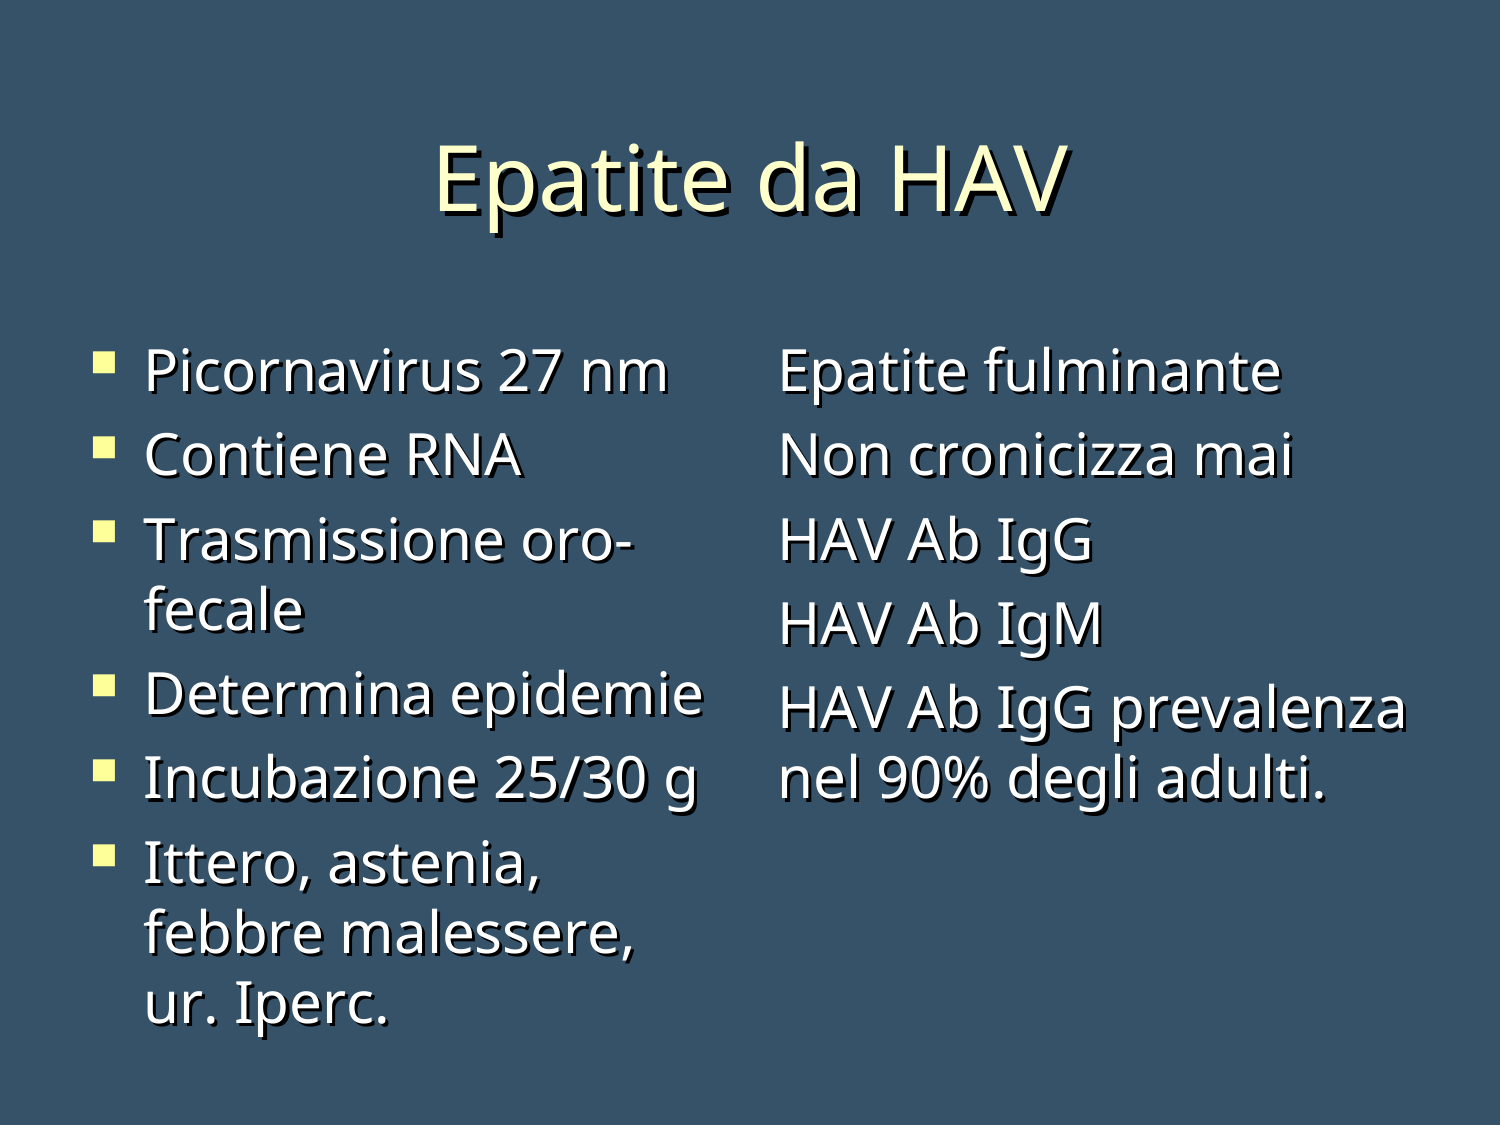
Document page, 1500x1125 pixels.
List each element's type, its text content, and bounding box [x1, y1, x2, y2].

text_box Epatite da HAV [75, 62, 1426, 288]
text_box Picornavirus 27 nm Contiene RNA Trasmissione oro-fecale Determina epidemie Incubazione 25/30 g Ittero, astenia, febbre malessere, ur. Iperc. [75, 324, 738, 1001]
text_box Epatite fulminante Non cronicizza mai HAV Ab IgG HAV Ab IgM HAV Ab IgG prevalenza nel 90% degli adulti. [762, 324, 1426, 1001]
